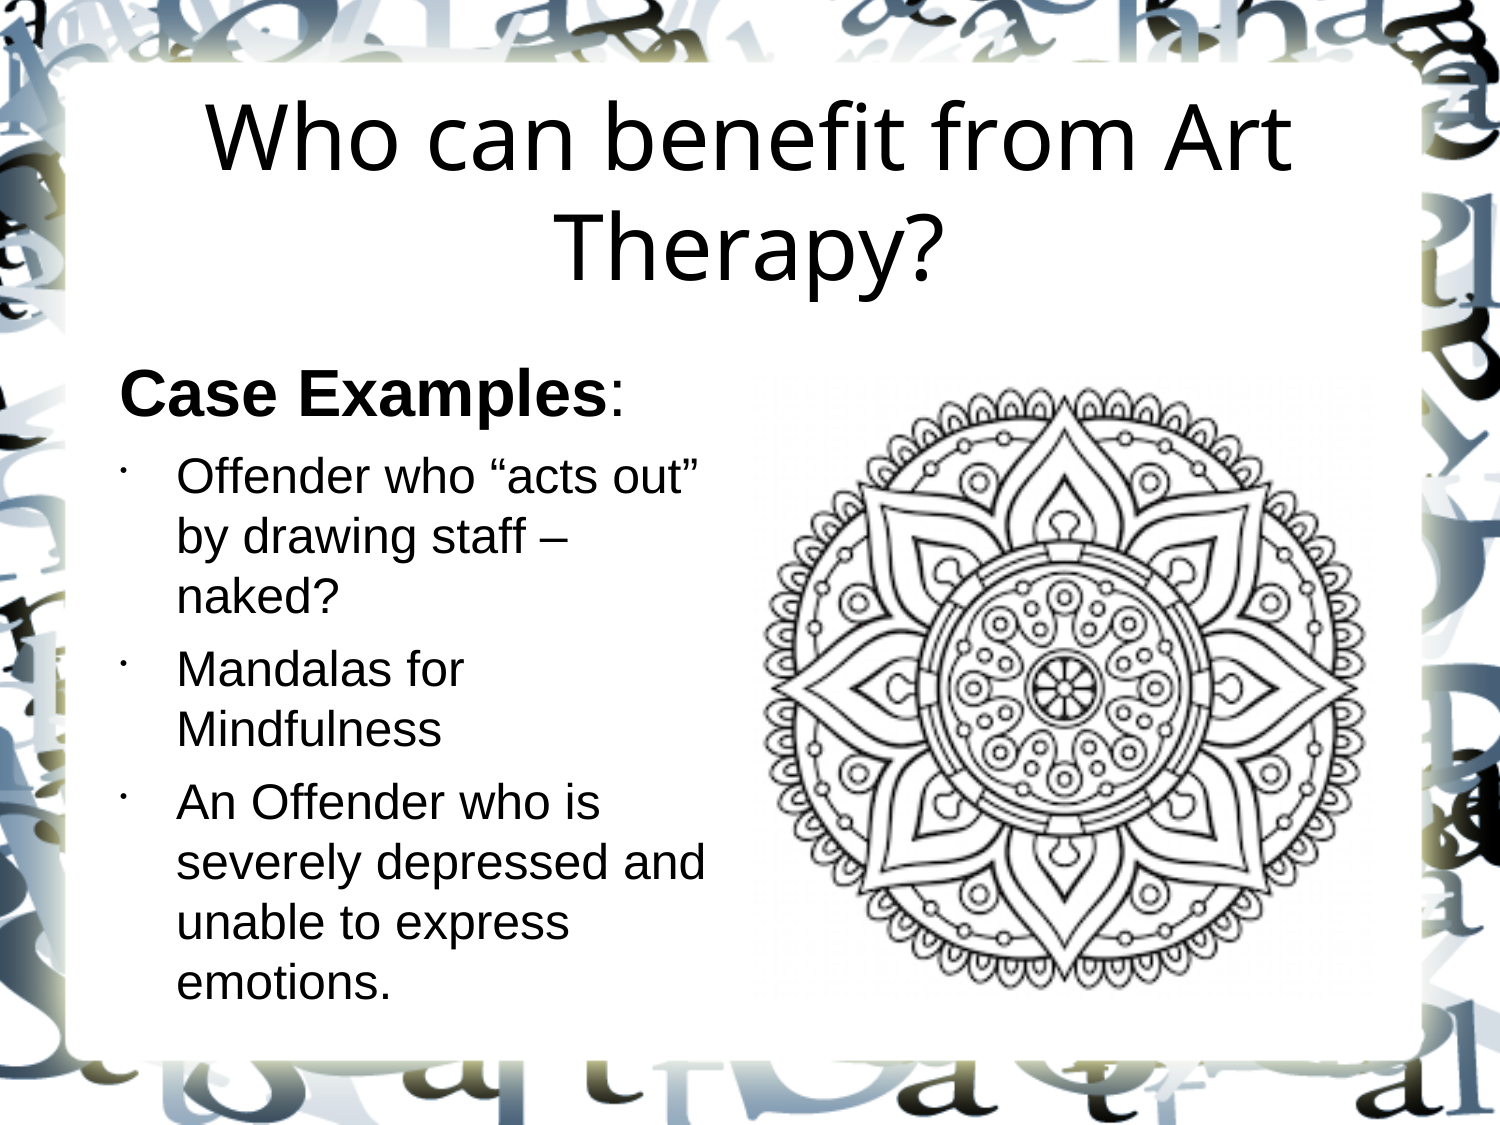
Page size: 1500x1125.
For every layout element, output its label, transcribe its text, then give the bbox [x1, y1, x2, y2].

list Case Examples: Offender who “acts out” by drawing staff – naked? Mandalas for Mindfulness An Offender who is severely depressed and unable to express emotions. [105, 342, 736, 991]
title Who can benefit from Art Therapy? [75, 71, 1425, 260]
picture [0, 0, 1500, 1125]
